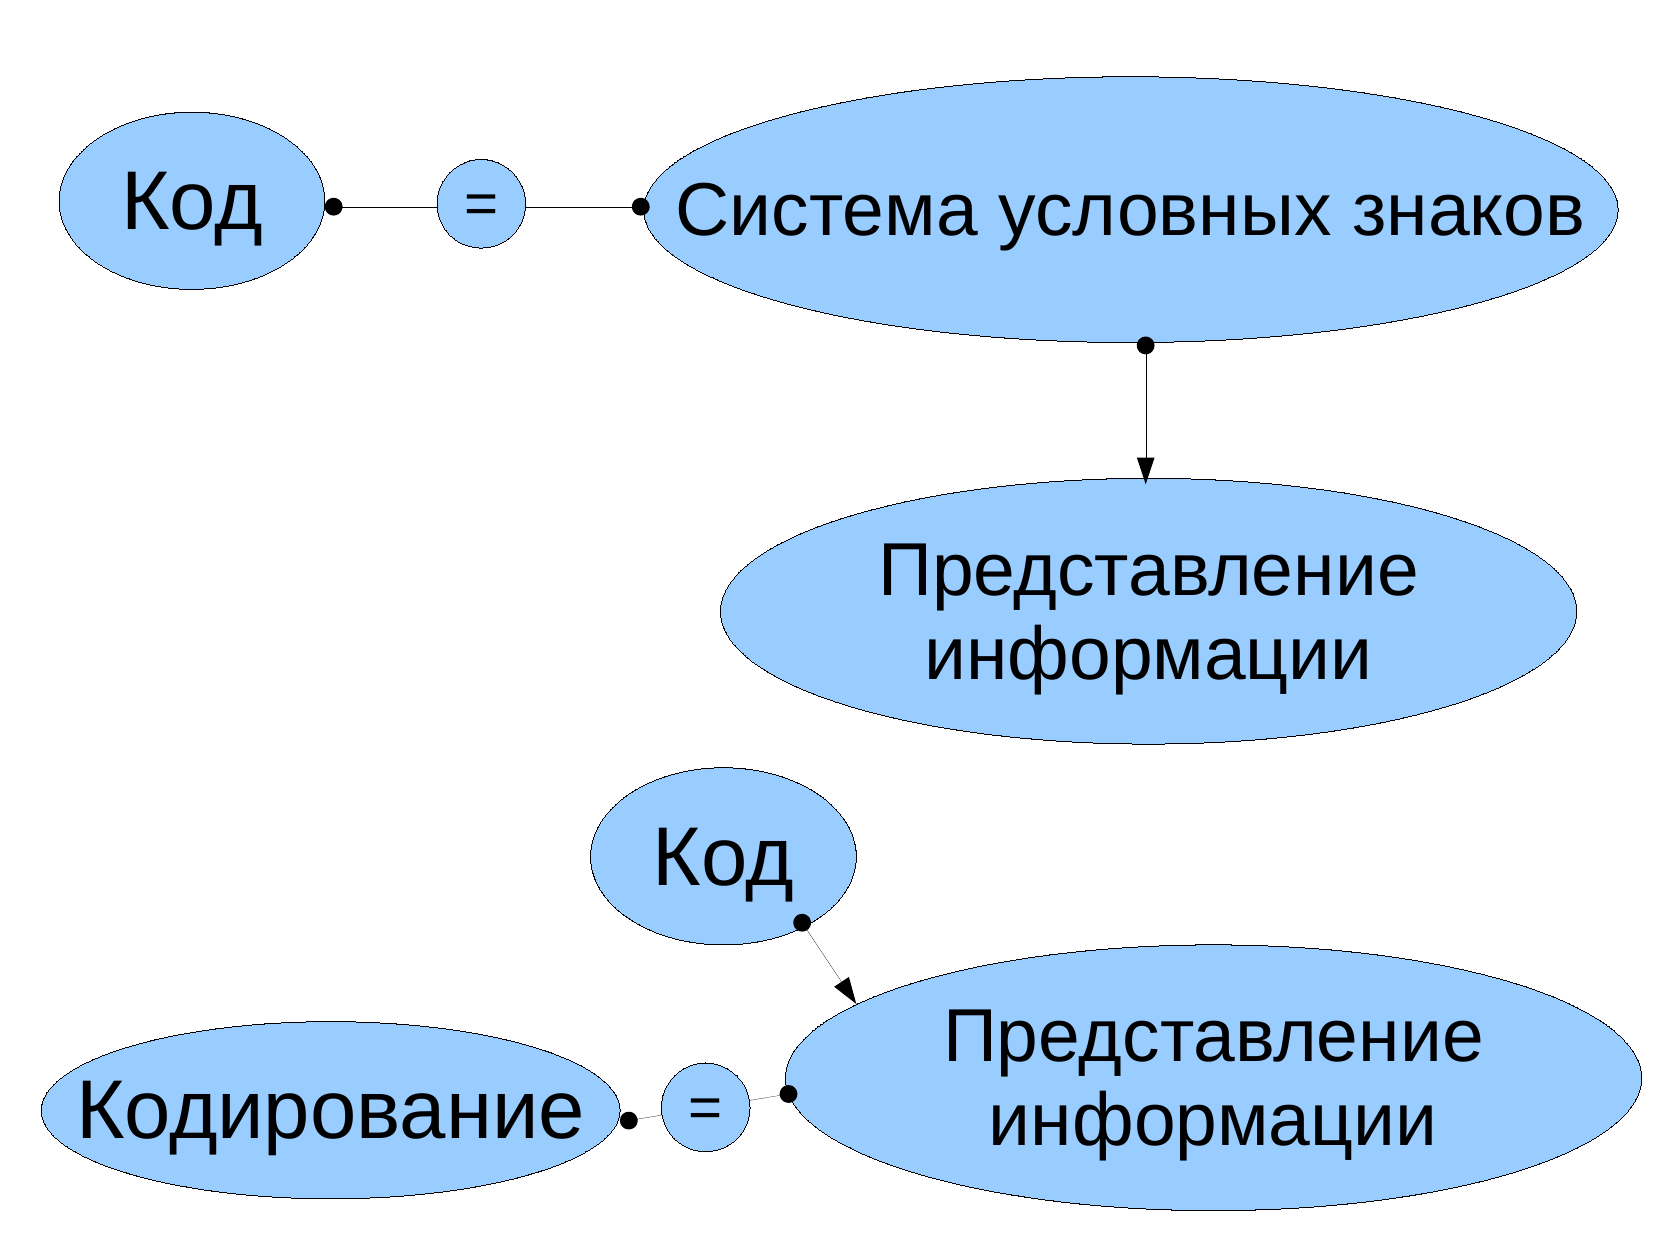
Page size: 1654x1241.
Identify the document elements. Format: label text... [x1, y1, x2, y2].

text_box Код [590, 767, 857, 945]
text_box = [661, 1062, 751, 1152]
text_box = [437, 159, 526, 249]
text_box Система условных знаков [644, 76, 1619, 343]
text_box Код [59, 112, 325, 290]
text_box Кодирование [41, 1021, 621, 1199]
text_box Представление информации [720, 478, 1577, 745]
text_box Представление информации [785, 944, 1642, 1211]
